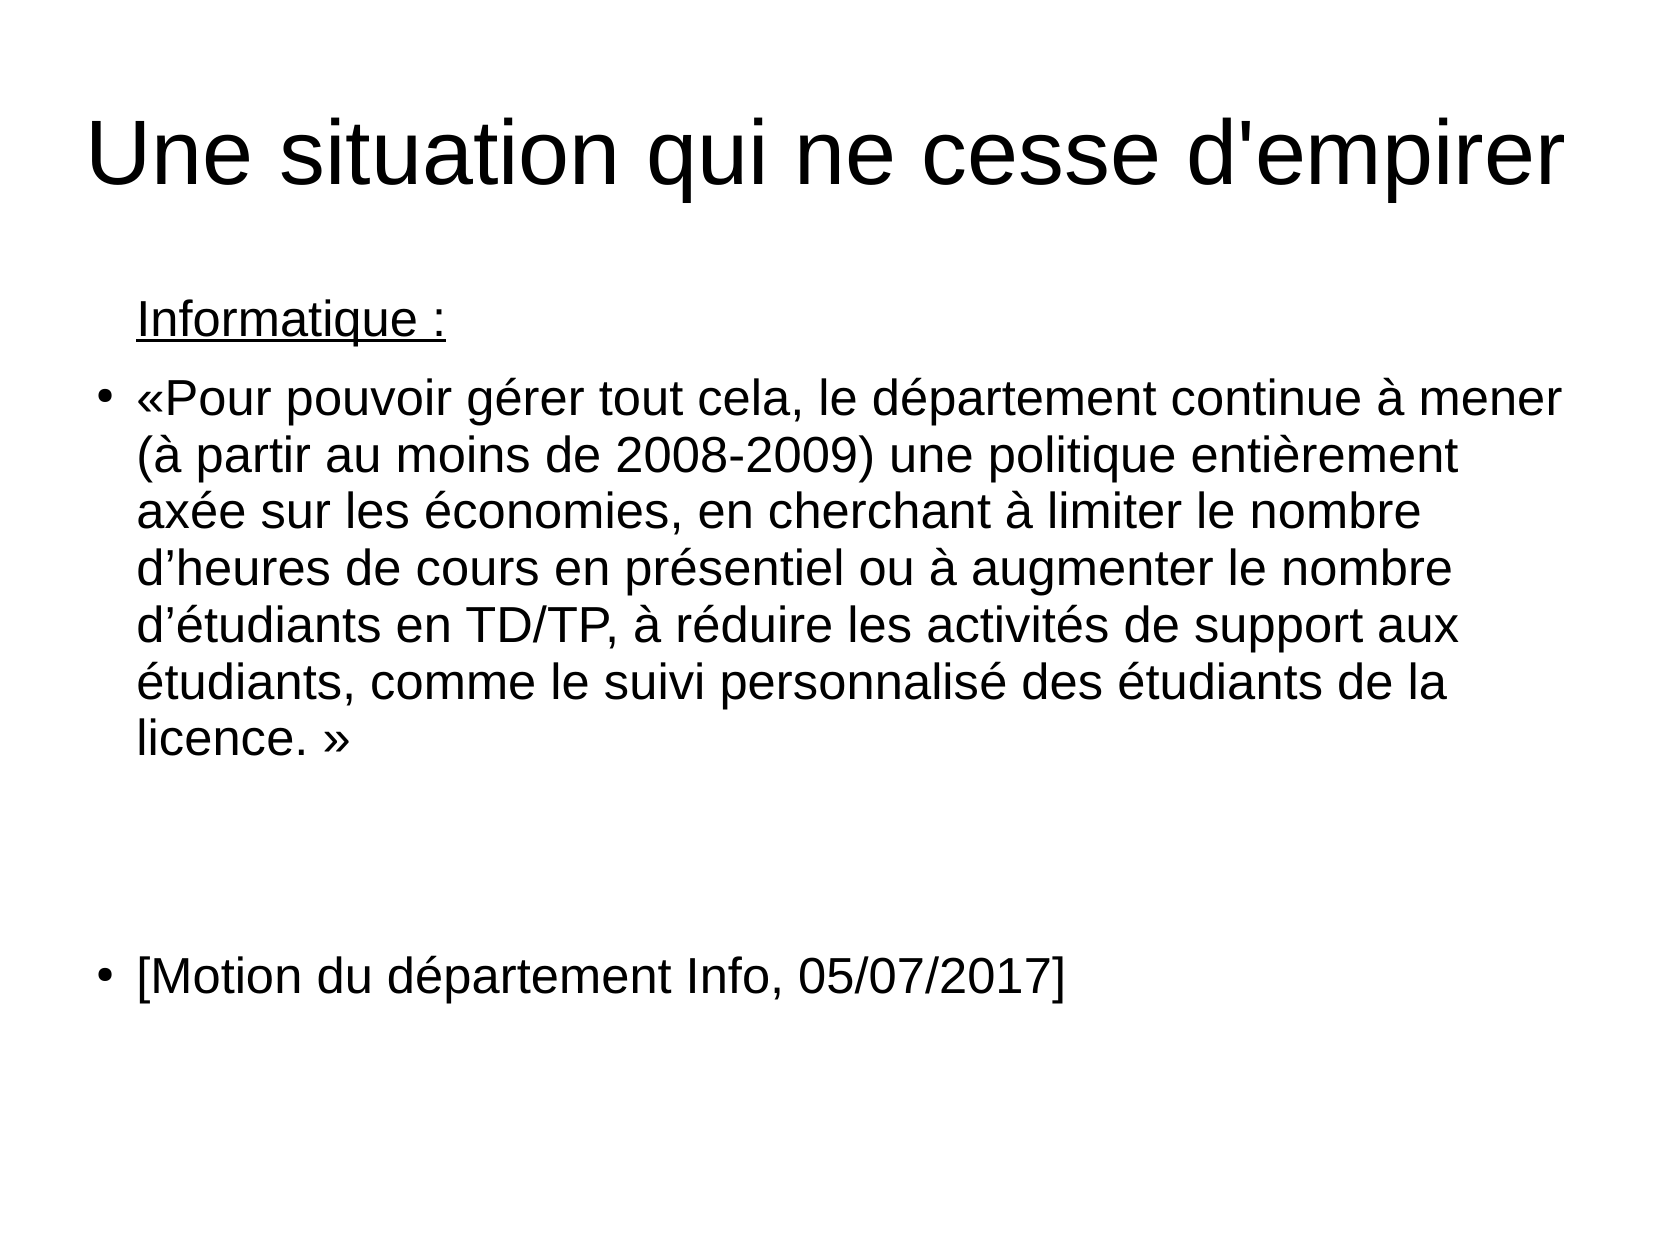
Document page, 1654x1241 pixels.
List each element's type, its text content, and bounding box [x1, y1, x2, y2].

title Une situation qui ne cesse d'empirer [82, 49, 1571, 257]
list Informatique : «Pour pouvoir gérer tout cela, le département continue à mener (à partir au moins de 2008-2009) une politique entièrement axée sur les économies, en cherchant à limiter le nombre d’heures de cours en présentiel ou à augmenter le nombre d’étudiants en TD/TP, à réduire les activités de support aux étudiants, comme le suivi personnalisé des étudiants de la licence. » [Motion du département Info, 05/07/2017] [82, 290, 1571, 1010]
